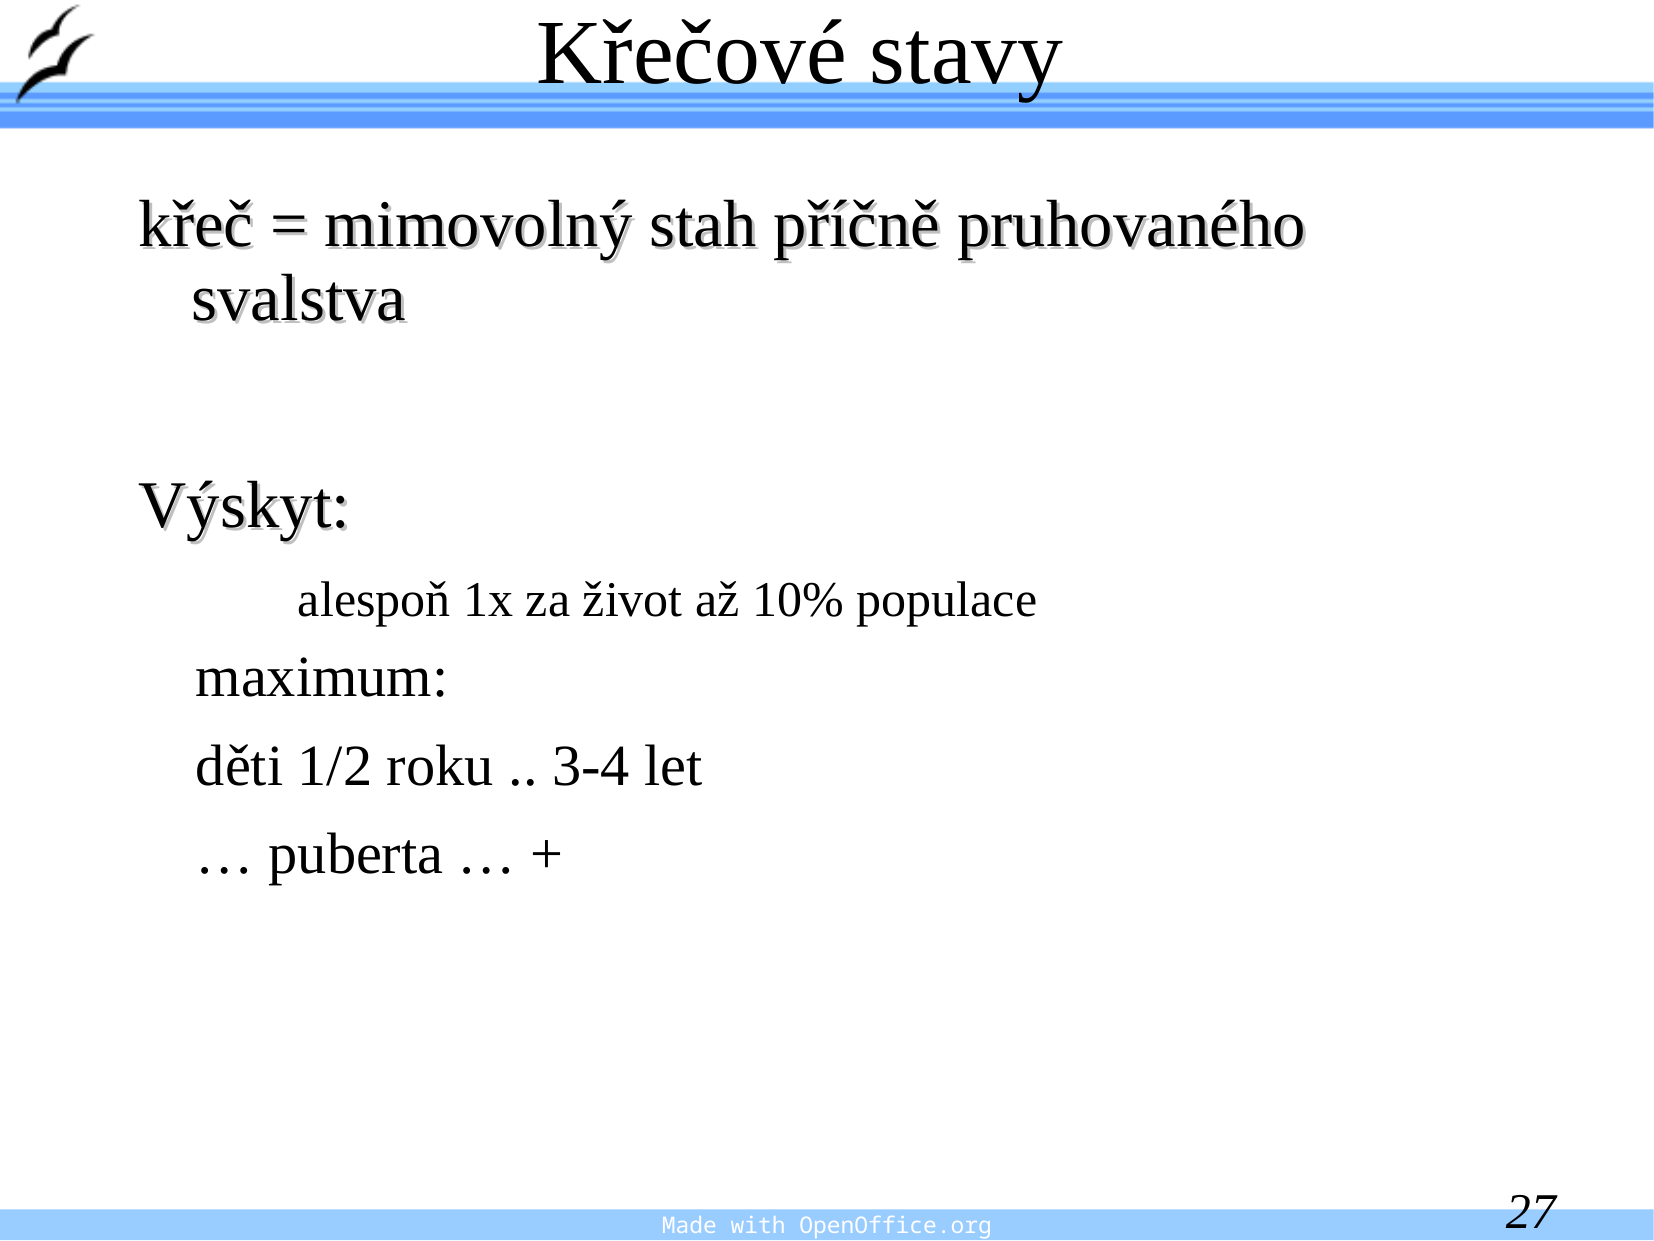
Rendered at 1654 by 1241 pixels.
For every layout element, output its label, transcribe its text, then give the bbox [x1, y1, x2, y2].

title Křečové stavy [94, 0, 1507, 107]
list křeč = mimovolný stah příčně pruhovaného svalstva Výskyt: alespoň 1x za život až 10% populace maximum: děti 1/2 roku .. 3-4 let … puberta … + [120, 187, 1533, 1195]
picture [0, 0, 1654, 133]
